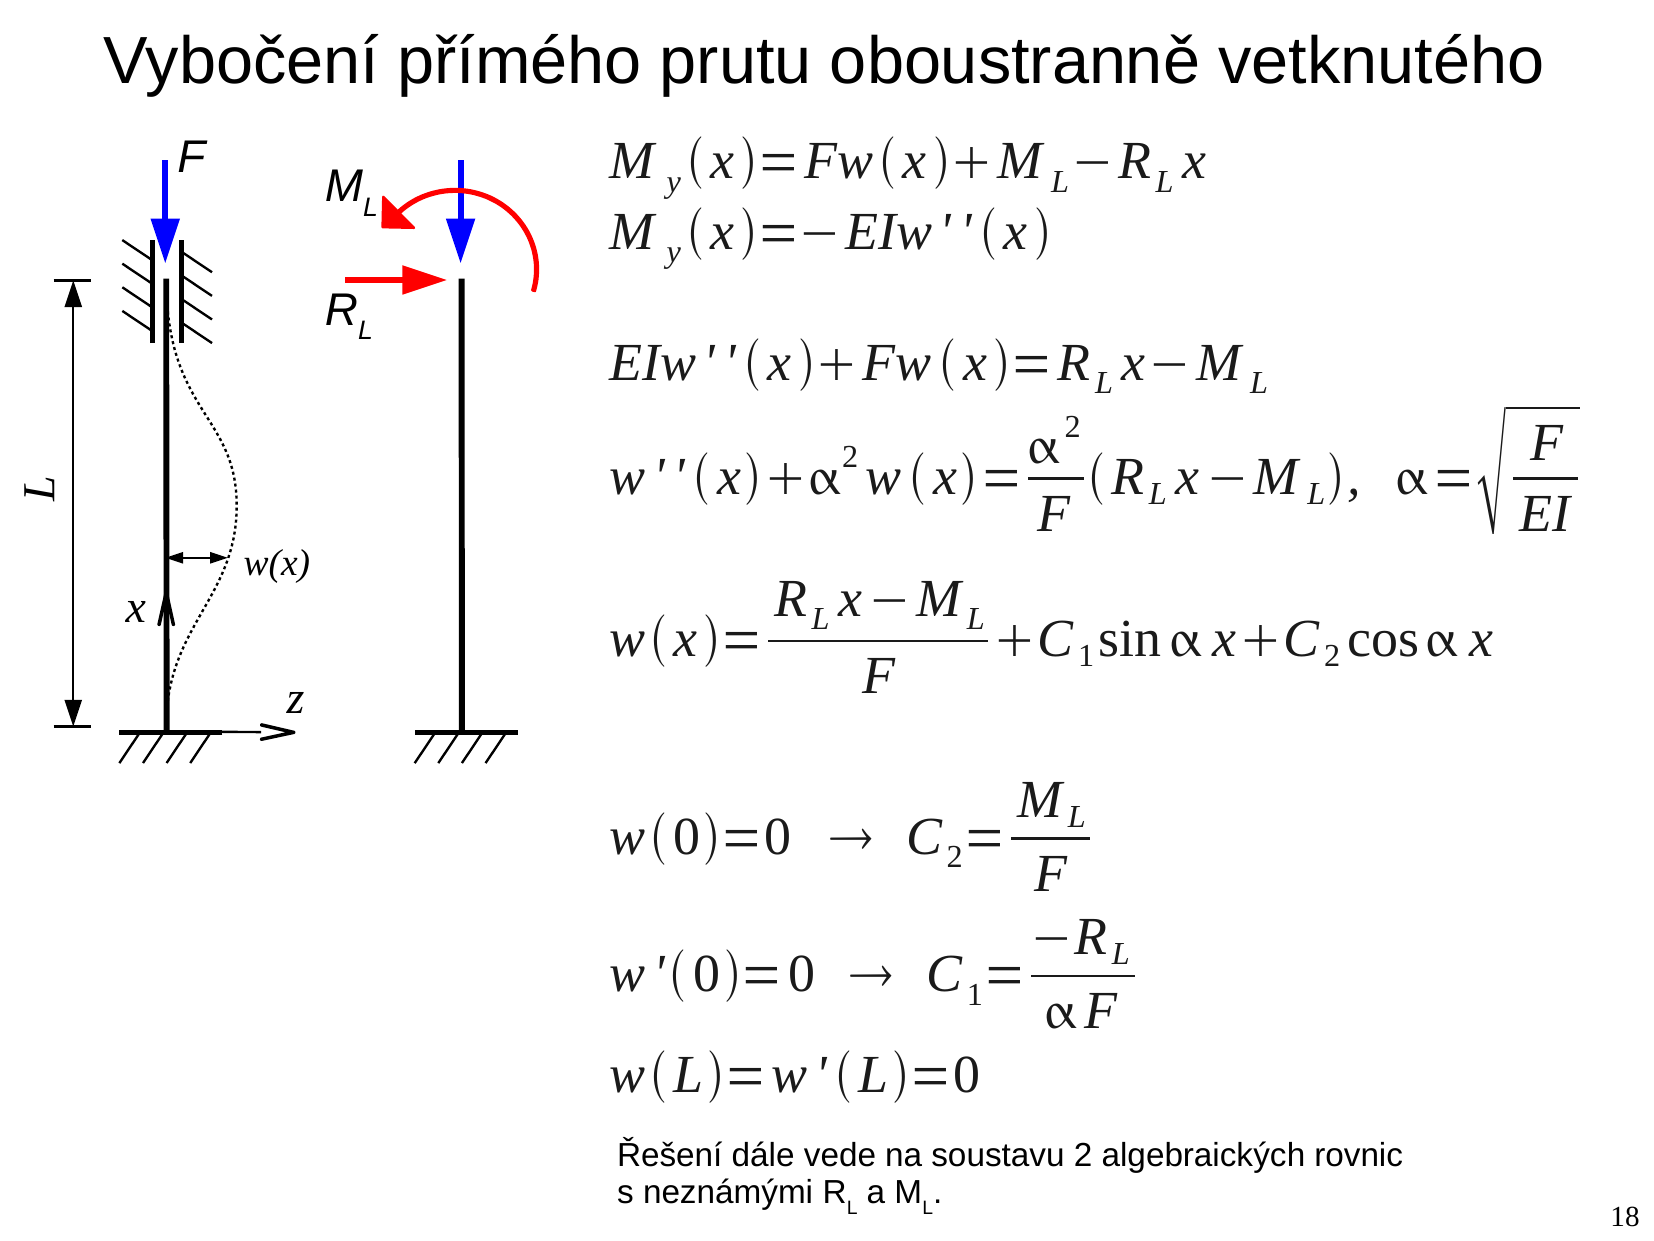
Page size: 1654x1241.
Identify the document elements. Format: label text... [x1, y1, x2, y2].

text_box L [6, 461, 77, 517]
chart [585, 569, 1507, 1105]
text_box Řešení dále vede na soustavu 2 algebraických rovnic s neznámými RL a ML. [602, 1129, 1548, 1234]
text_box x [110, 574, 167, 659]
text_box RL [310, 276, 399, 359]
text_box z [271, 665, 328, 750]
title Vybočení přímého prutu oboustranně vetknutého [37, 8, 1613, 113]
text_box F [162, 124, 252, 197]
chart [585, 132, 1593, 542]
text_box ML [310, 152, 399, 235]
text_box w(x) [228, 534, 326, 594]
text_box [382, 188, 538, 292]
